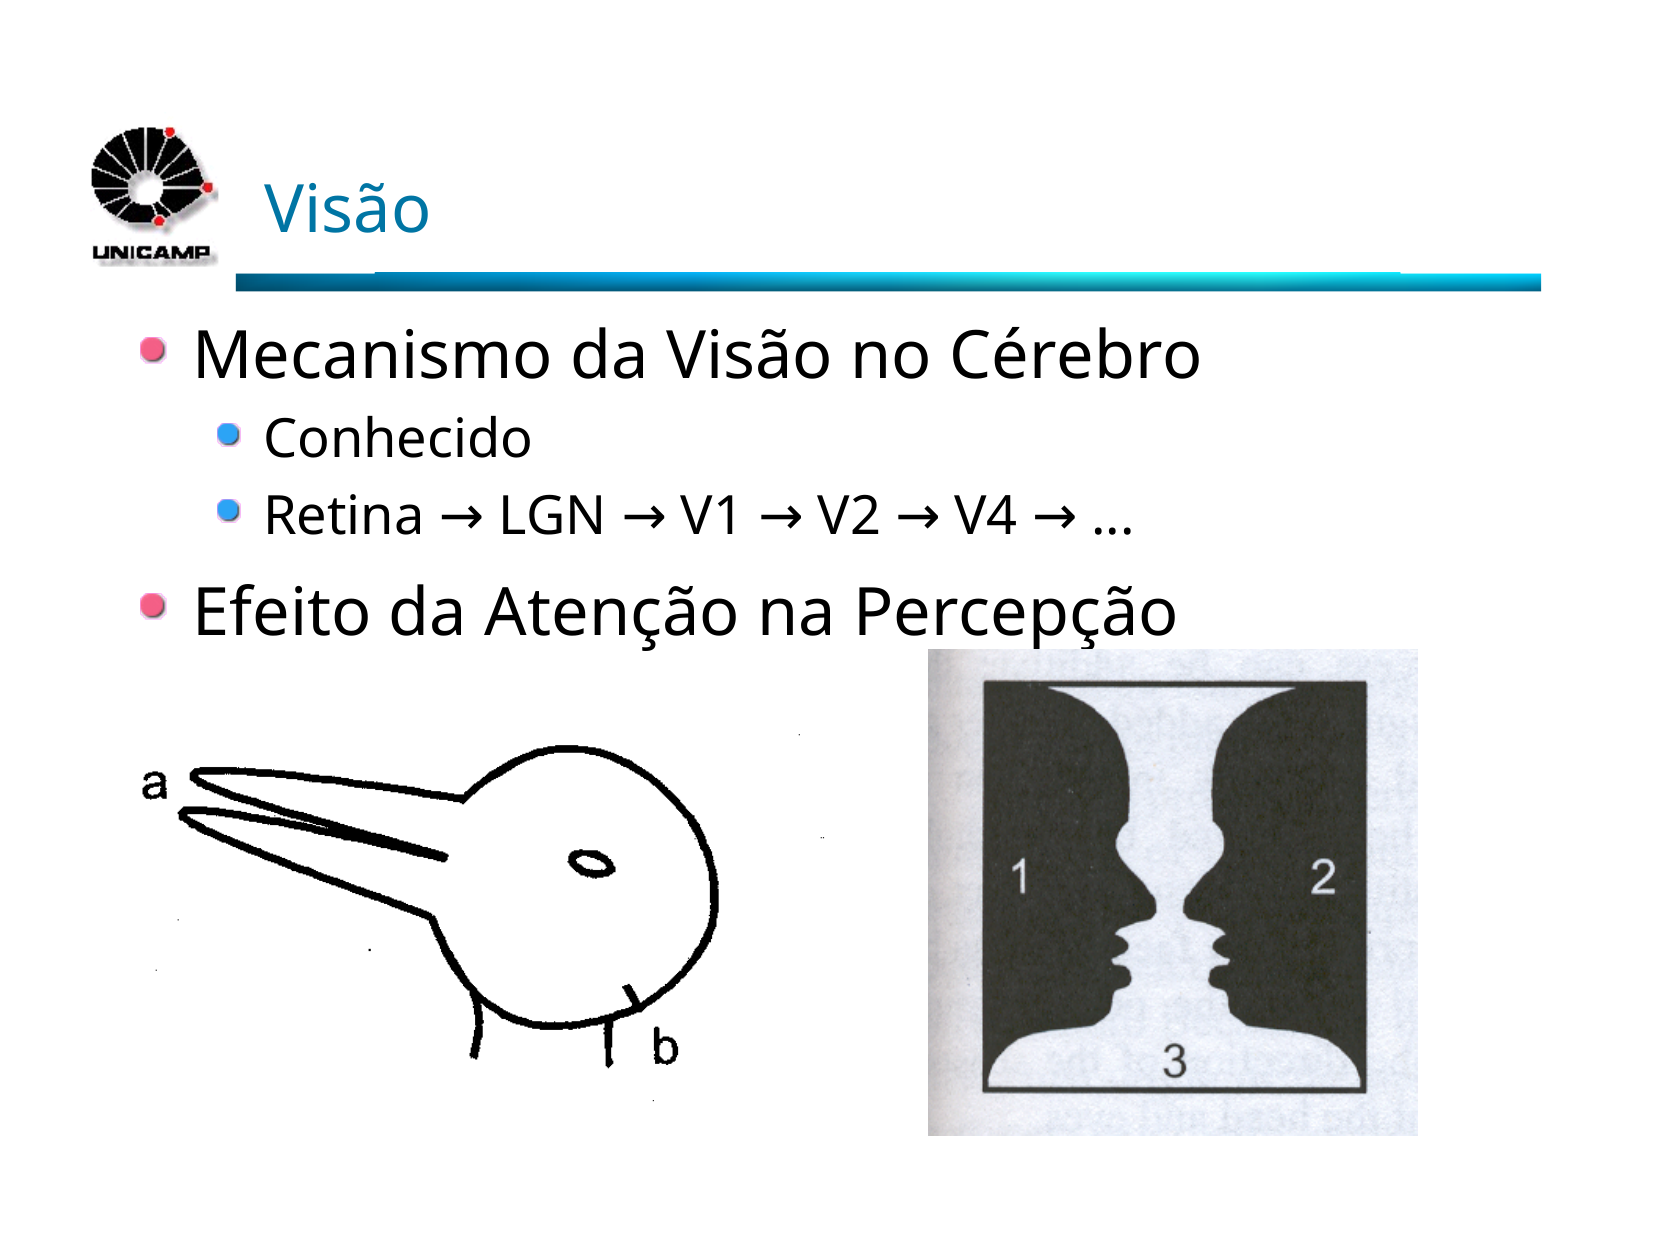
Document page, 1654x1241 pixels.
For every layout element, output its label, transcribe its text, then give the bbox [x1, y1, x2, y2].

list Mecanismo da Visão no Cérebro Conhecido Retina → LGN → V1 → V2 → V4 → ... Efeito da Atenção na Percepção [121, 309, 1534, 1167]
title Visão [264, 57, 1534, 250]
picture [136, 663, 857, 1123]
picture [125, 272, 1654, 295]
picture [928, 649, 1418, 1136]
